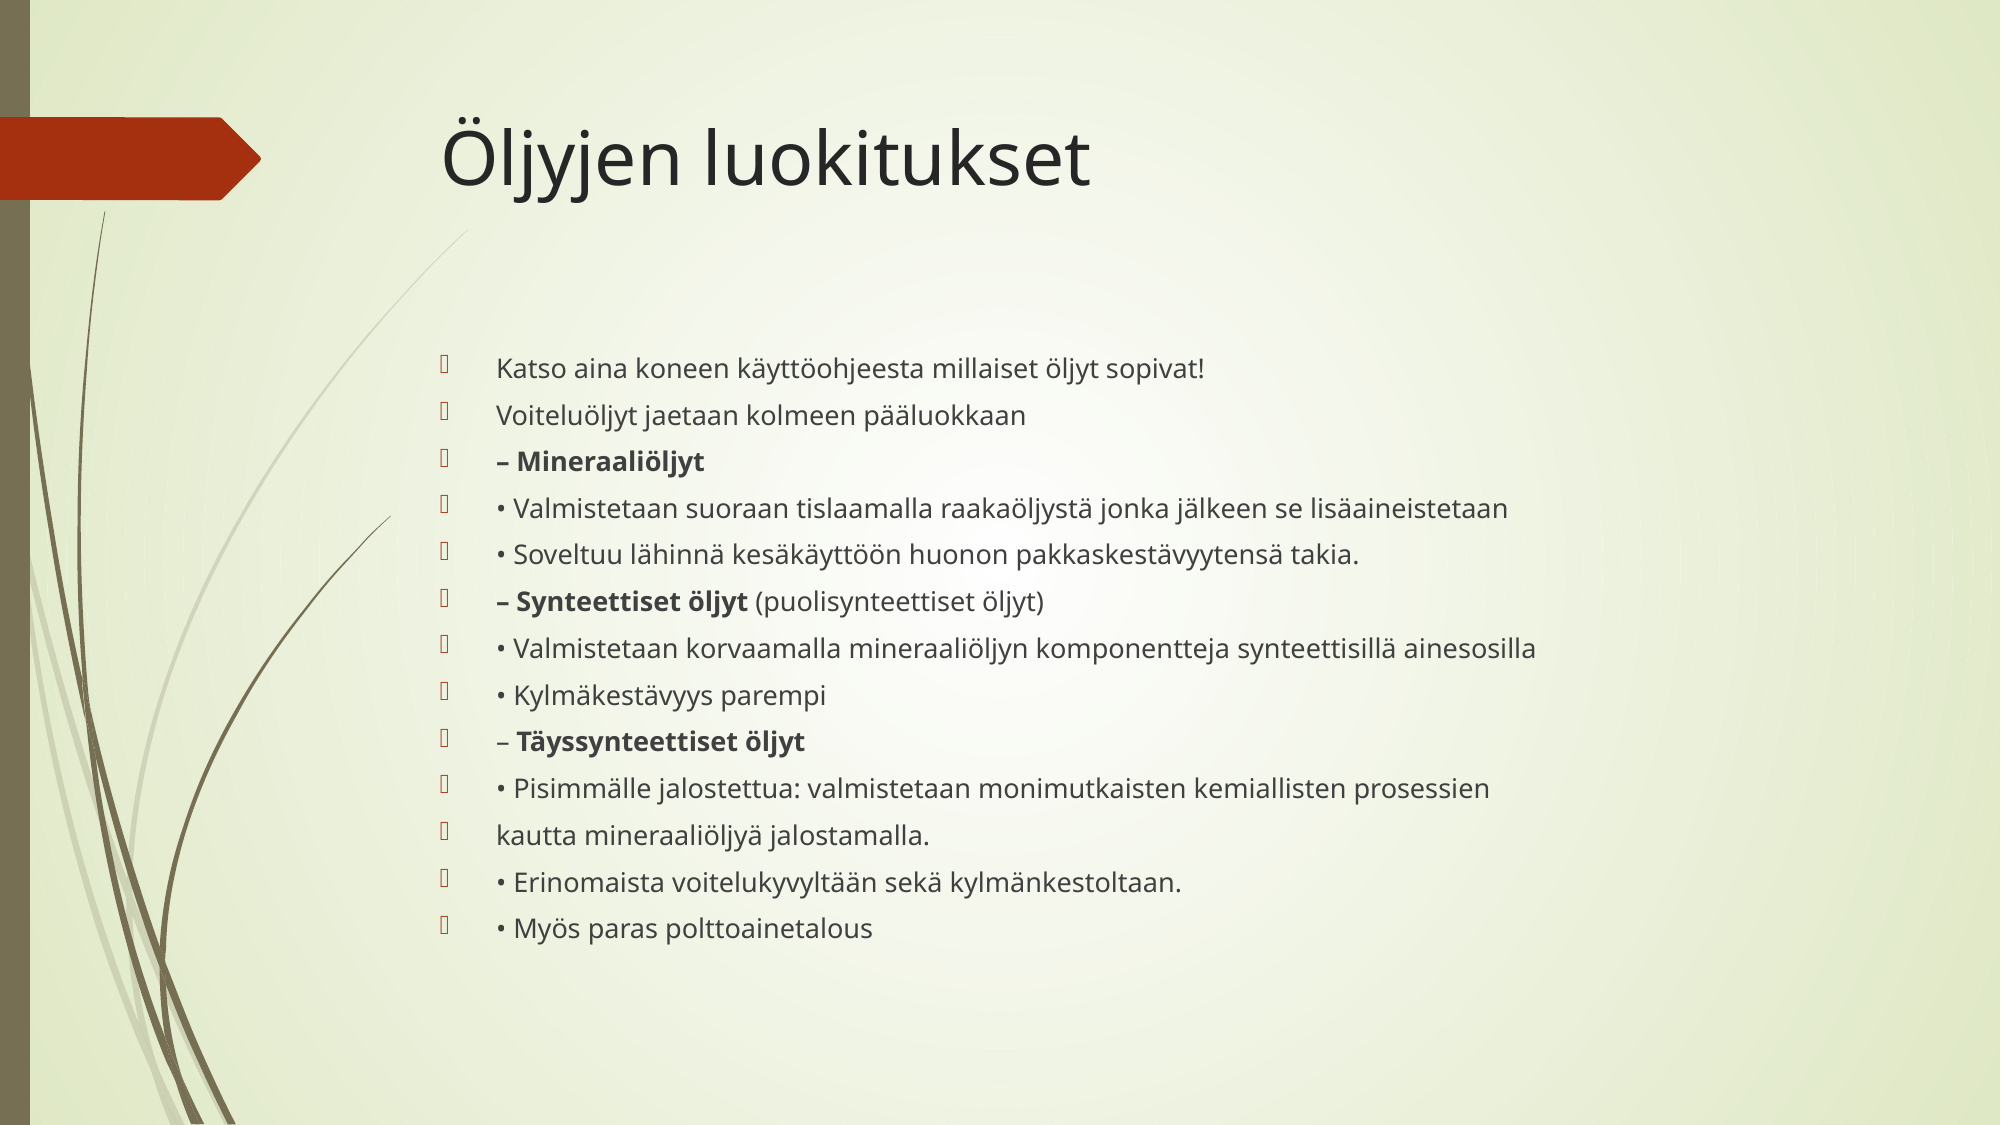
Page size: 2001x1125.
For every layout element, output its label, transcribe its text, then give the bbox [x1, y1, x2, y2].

list Katso aina koneen käyttöohjeesta millaiset öljyt sopivat! Voiteluöljyt jaetaan kolmeen pääluokkaan – Mineraaliöljyt • Valmistetaan suoraan tislaamalla raakaöljystä jonka jälkeen se lisäaineistetaan • Soveltuu lähinnä kesäkäyttöön huonon pakkaskestävyytensä takia. – Synteettiset öljyt (puolisynteettiset öljyt) • Valmistetaan korvaamalla mineraaliöljyn komponentteja synteettisillä ainesosilla • Kylmäkestävyys parempi – Täyssynteettiset öljyt • Pisimmälle jalostettua: valmistetaan monimutkaisten kemiallisten prosessien kautta mineraaliöljyä jalostamalla. • Erinomaista voitelukyvyltään sekä kylmänkestoltaan. • Myös paras polttoainetalous [424, 350, 1888, 970]
title Öljyjen luokitukset [425, 102, 1888, 313]
